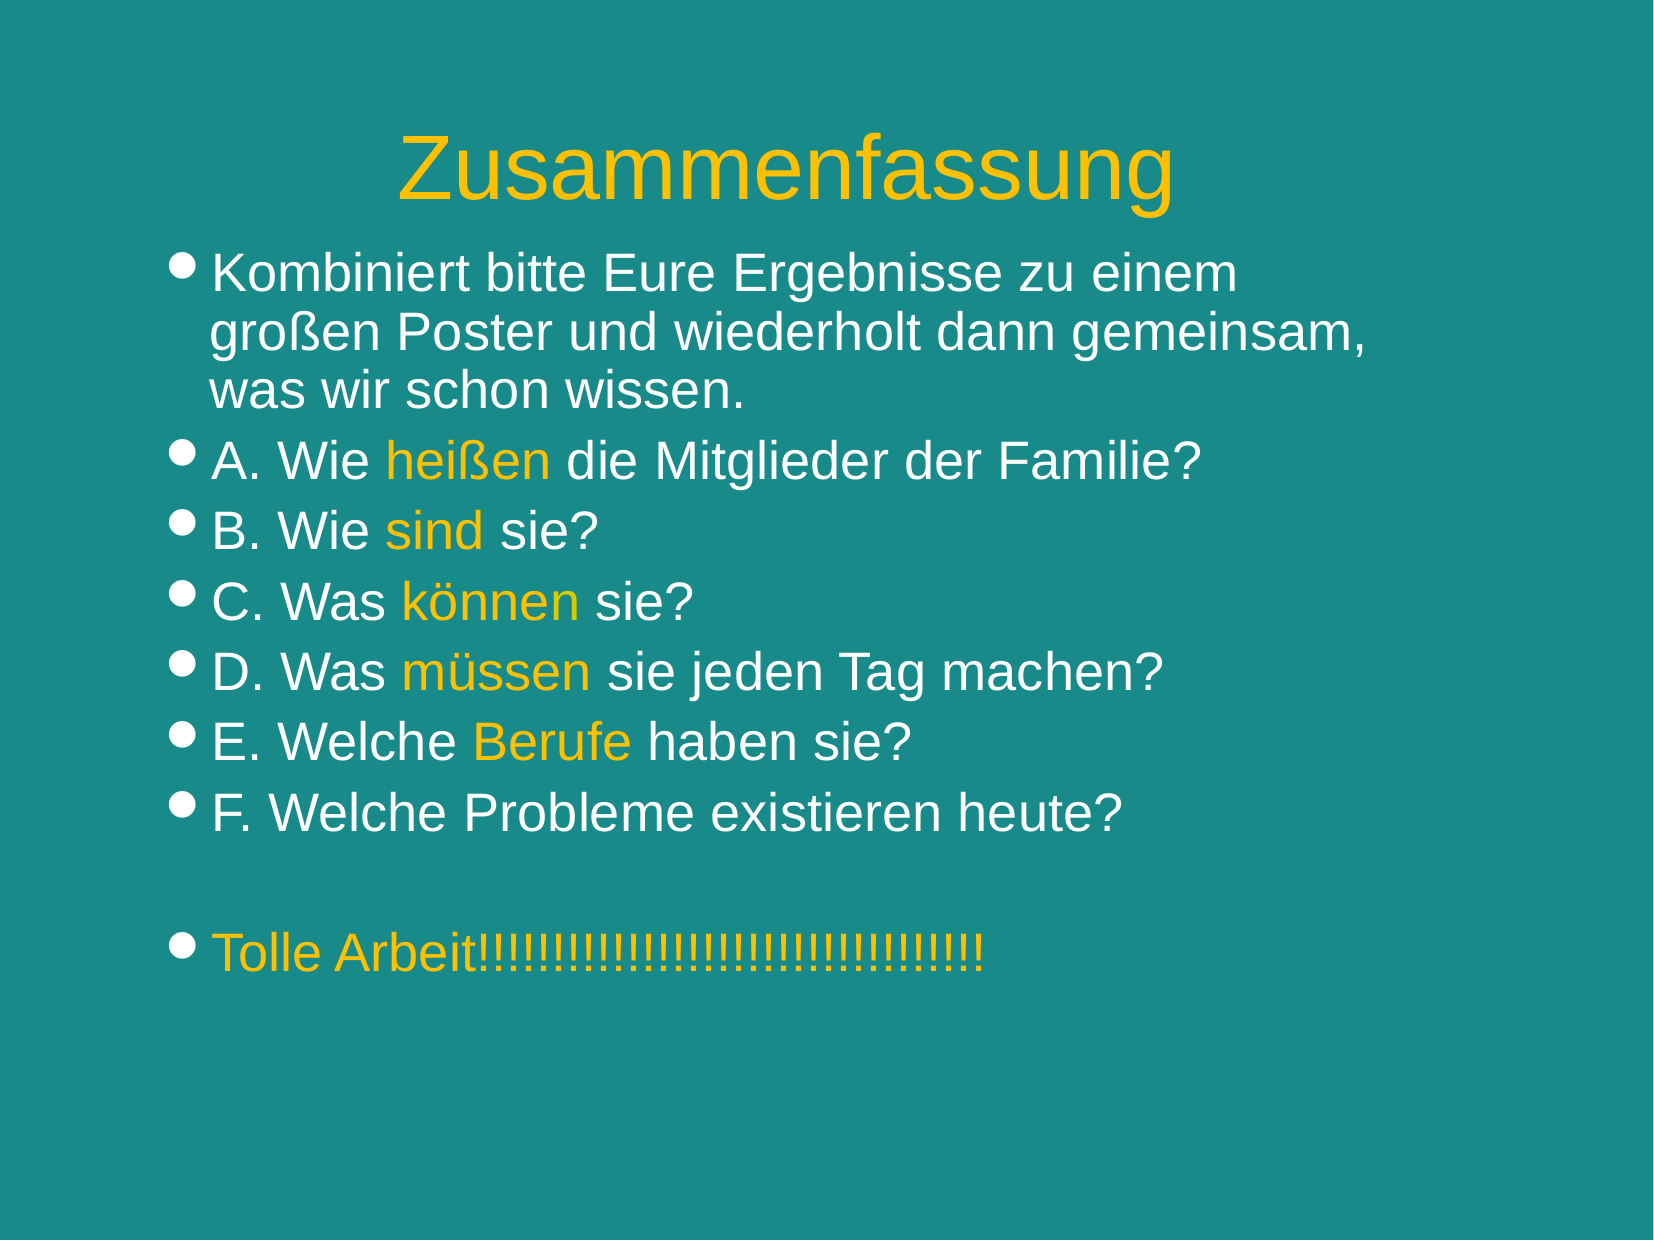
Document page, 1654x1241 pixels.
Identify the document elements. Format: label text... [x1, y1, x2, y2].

title Zusammenfassung [150, 44, 1426, 233]
list Kombiniert bitte Eure Ergebnisse zu einem großen Poster und wiederholt dann gemeinsam, was wir schon wissen. A. Wie heißen die Mitglieder der Familie? B. Wie sind sie? C. Was können sie? D. Was müssen sie jeden Tag machen? E. Welche Berufe haben sie? F. Welche Probleme existieren heute? Tolle Arbeit!!!!!!!!!!!!!!!!!!!!!!!!!!!!!!!!!! [150, 237, 1426, 1132]
